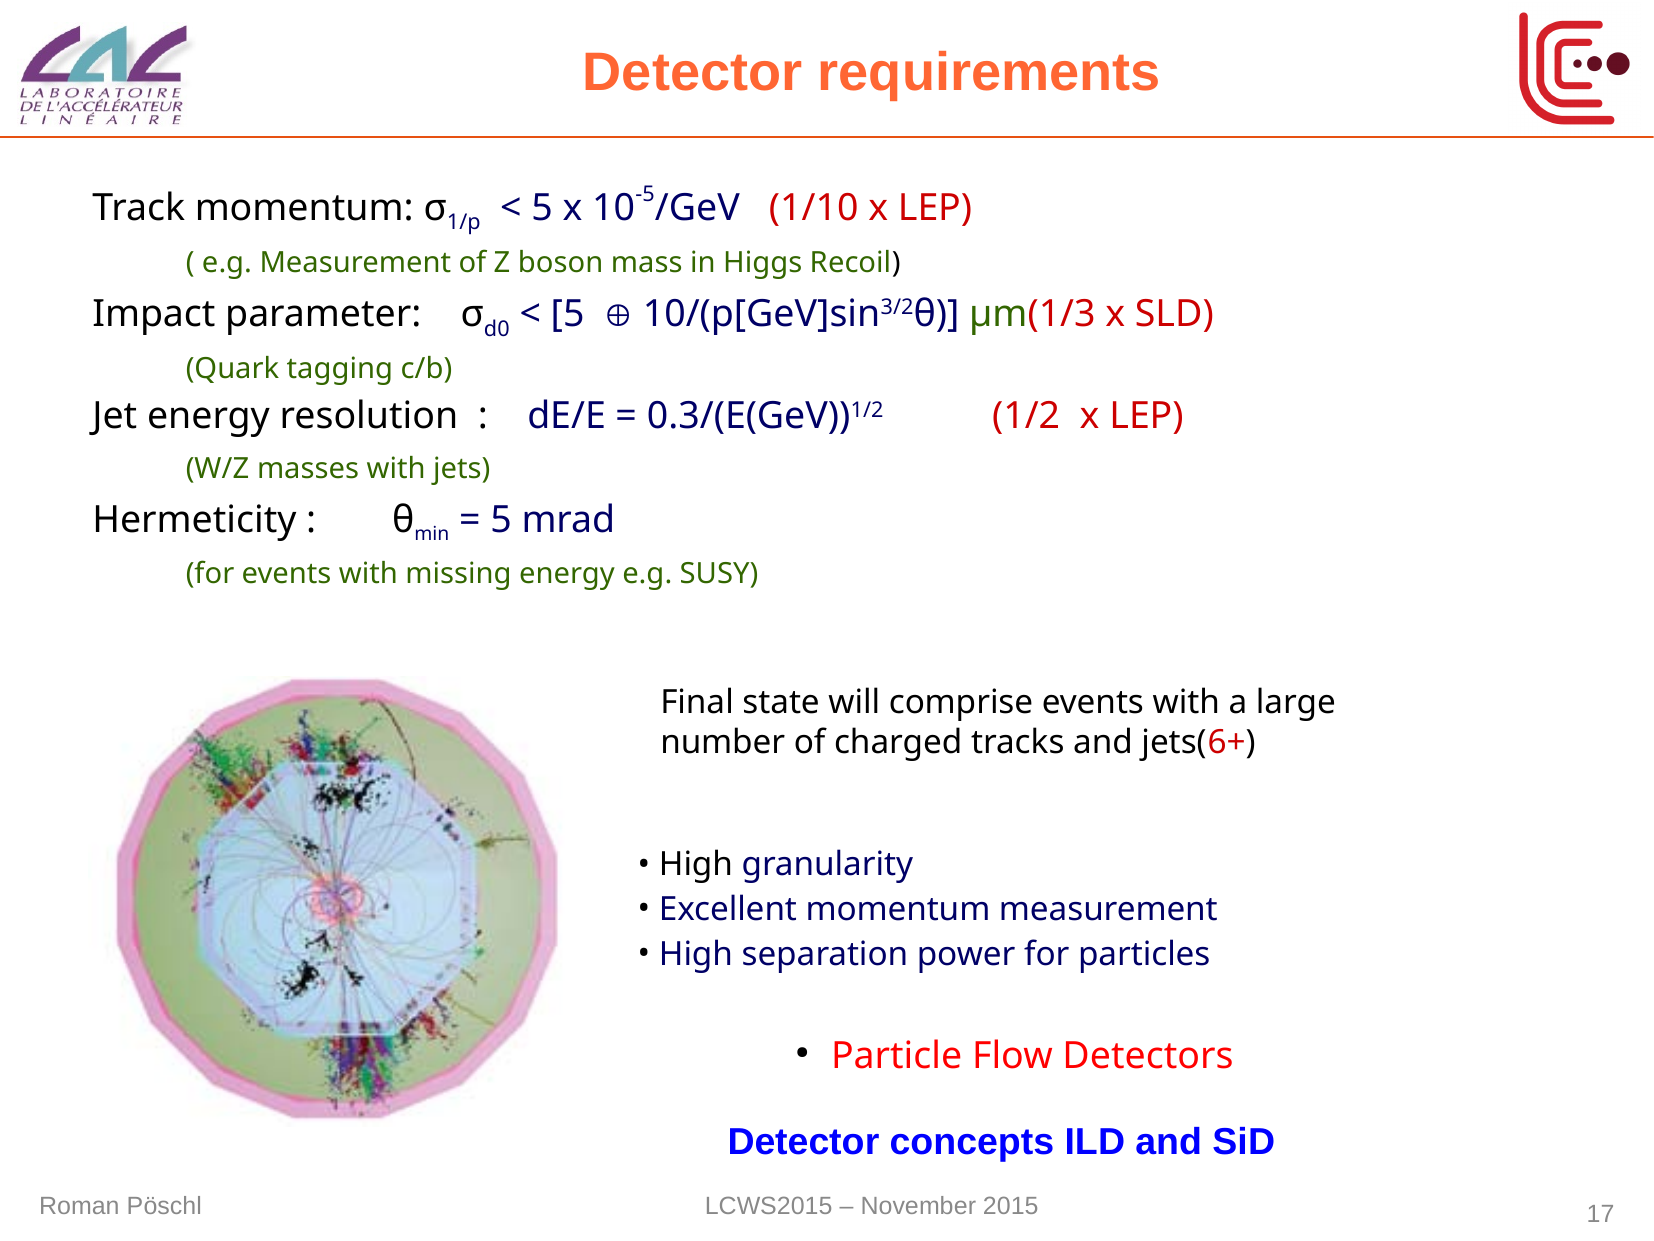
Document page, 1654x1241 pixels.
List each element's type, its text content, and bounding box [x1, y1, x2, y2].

text_box Final state will comprise events with a large number of charged tracks and jets(6+) [610, 671, 1414, 809]
text_box Particle Flow Detectors [575, 1022, 1491, 1084]
text_box Track momentum: σ1/p < 5 x 10-5/GeV (1/10 x LEP) ( e.g. Measurement of Z boson mass in Higgs Recoil) Impact parameter: σd0 < [5 ⊕ 10/(p[GeV]sin3/2θ)] μm(1/3 x SLD) (Quark tagging c/b) Jet energy resolution : dE/E = 0.3/(E(GeV))1/2 (1/2 x LEP) (W/Z masses with jets) Hermeticity : θmin = 5 mrad (for events with missing energy e.g. SUSY) [42, 169, 1562, 545]
title Detector requirements [128, 29, 1617, 113]
text_box Detector concepts ILD and SiD [712, 1113, 1291, 1171]
text_box High granularity Excellent momentum measurement High separation power for particles [622, 833, 1462, 980]
picture [88, 676, 575, 1127]
picture [17, 22, 199, 127]
picture [1508, 2, 1641, 135]
